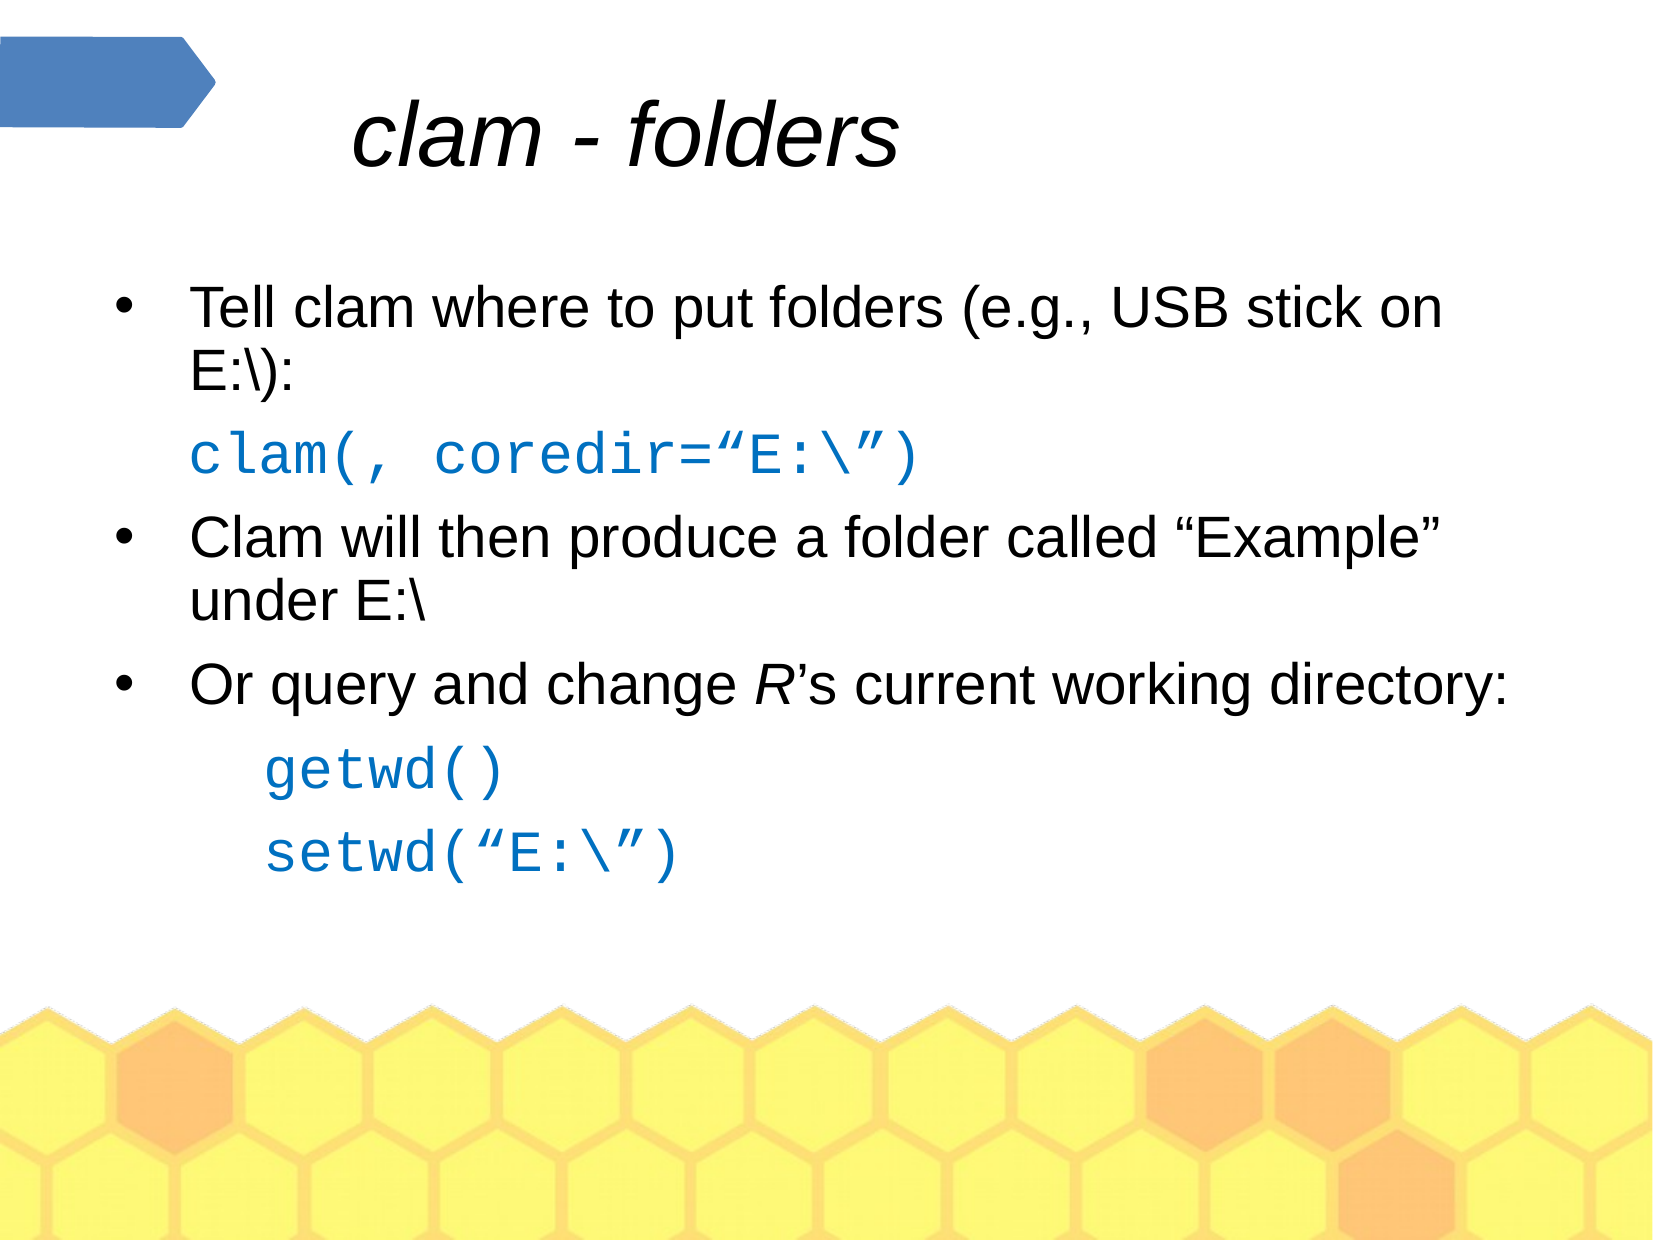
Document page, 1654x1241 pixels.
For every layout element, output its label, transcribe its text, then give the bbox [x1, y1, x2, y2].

picture [0, 1001, 1653, 1240]
text_box Tell clam where to put folders (e.g., USB stick on E:\): clam(, coredir=“E:\”) Clam will then produce a folder called “Example” under E:\ Or query and change R’s current working directory: getwd() setwd(“E:\”) [114, 276, 1558, 960]
text_box clam - folders [351, 21, 1560, 253]
